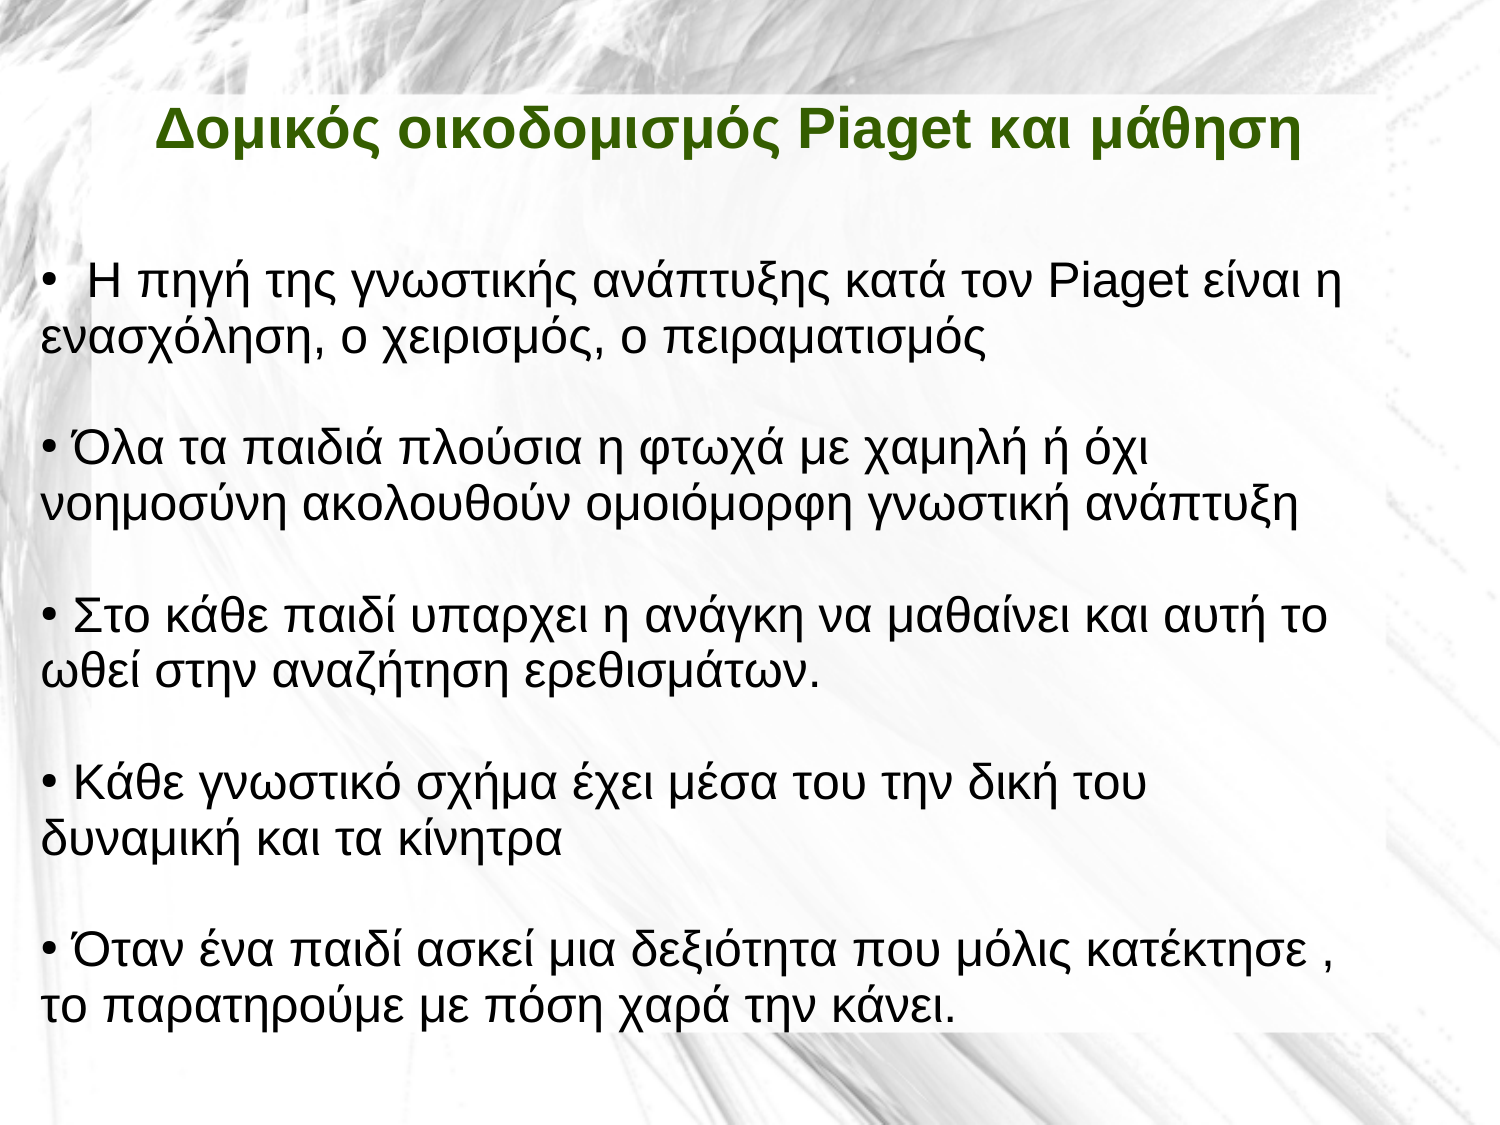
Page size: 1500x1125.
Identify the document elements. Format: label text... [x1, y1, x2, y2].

picture [0, 0, 1500, 1125]
subtitle Η πηγή της γνωστικής ανάπτυξης κατά τον Piaget είναι η ενασχόληση, ο χειρισμός, ο πειραματισμός Όλα τα παιδιά πλούσια η φτωχά με χαμηλή ή όχι νοημοσύνη ακολουθούν ομοιόμορφη γνωστική ανάπτυξη Στο κάθε παιδί υπαρχει η ανάγκη να μαθαίνει και αυτή το ωθεί στην αναζήτηση ερεθισμάτων. Κάθε γνωστικό σχήμα έχει μέσα του την δική του δυναμική και τα κίνητρα Όταν ένα παιδί ασκεί μια δεξιότητα που μόλις κατέκτησε , το παρατηρούμε με πόση χαρά την κάνει. [40, 196, 1359, 1125]
title Δομικός οικοδομισμός Piaget και μάθηση [99, 59, 1359, 196]
